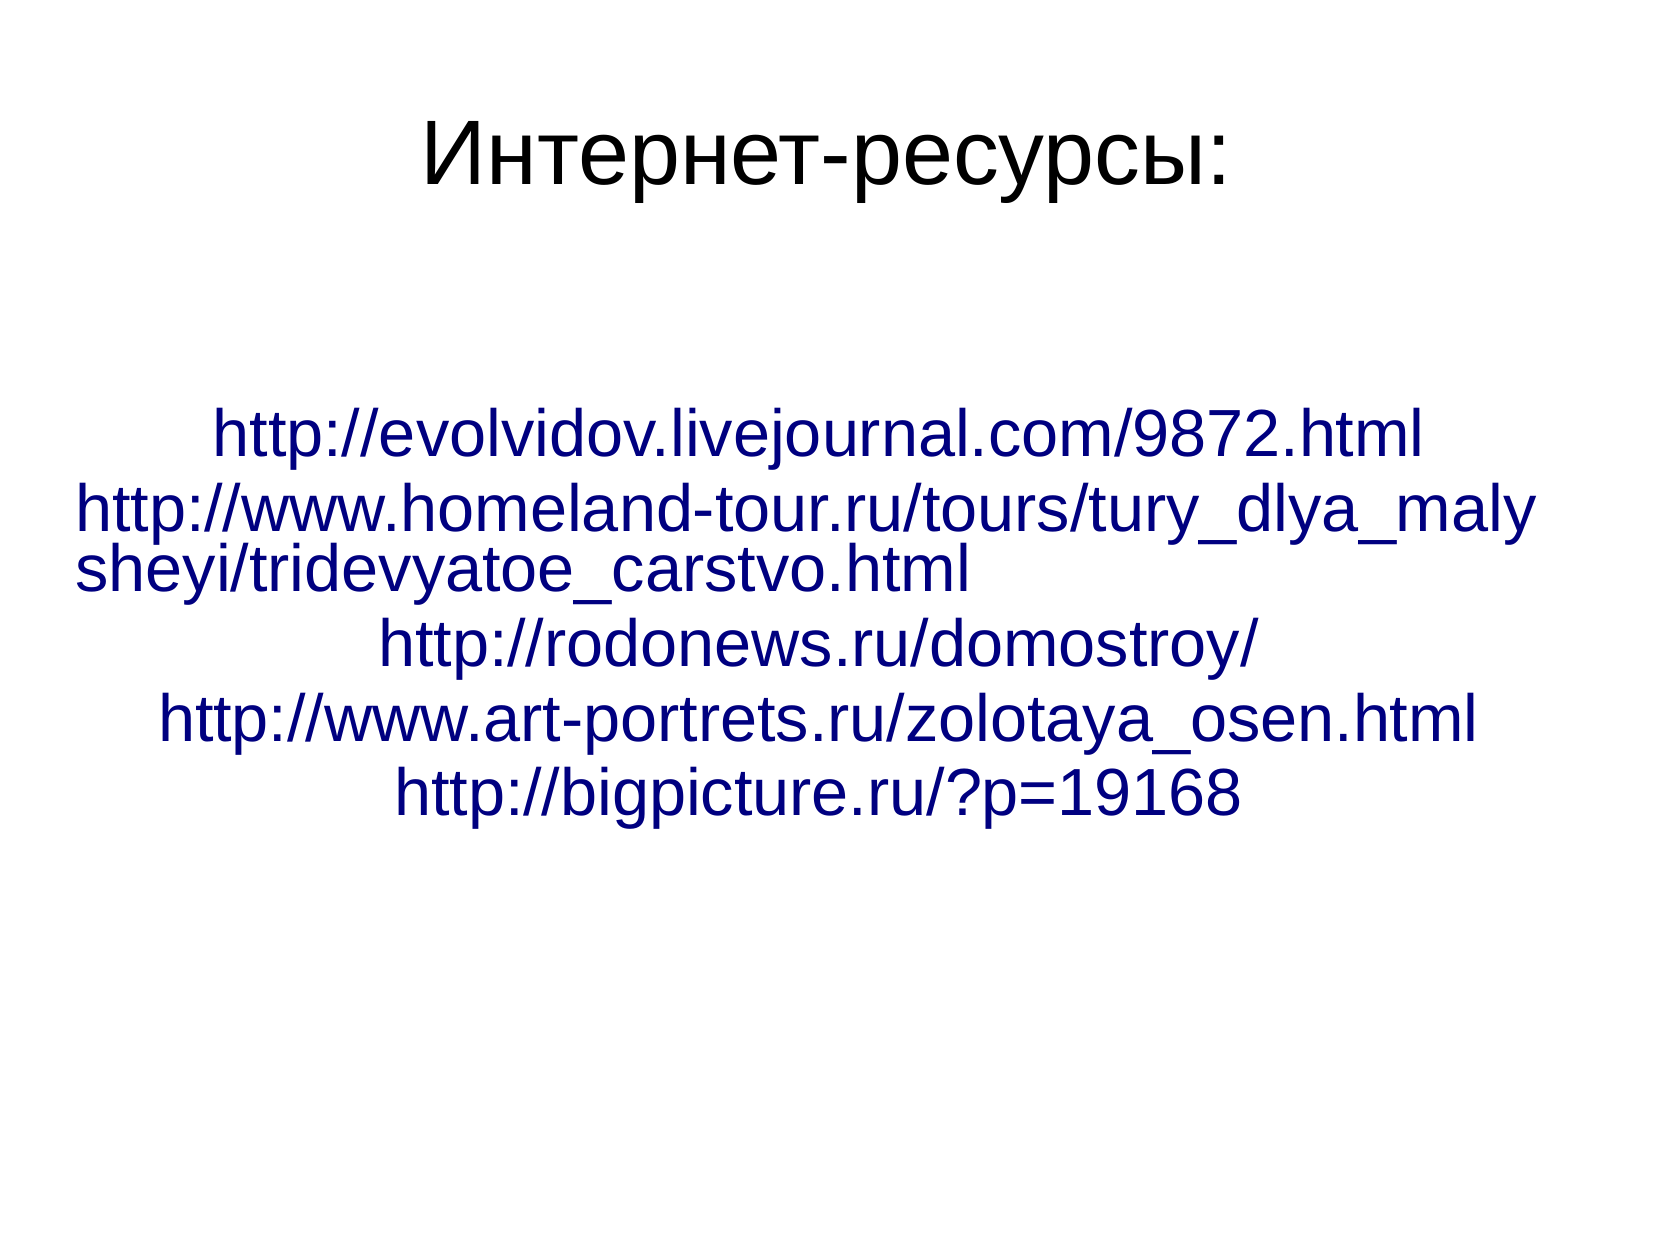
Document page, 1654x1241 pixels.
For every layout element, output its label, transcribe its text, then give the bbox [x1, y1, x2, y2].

subtitle http://evolvidov.livejournal.com/9872.html http://www.homeland-tour.ru/tours/tury_dlya_malysheyi/tridevyatoe_carstvo.htmlhttp://rodonews.ru/domostroy/ http://www.art-portrets.ru/zolotaya_osen.html http://bigpicture.ru/?p=19168 [75, 297, 1564, 1017]
title Интернет-ресурсы: [82, 49, 1571, 257]
